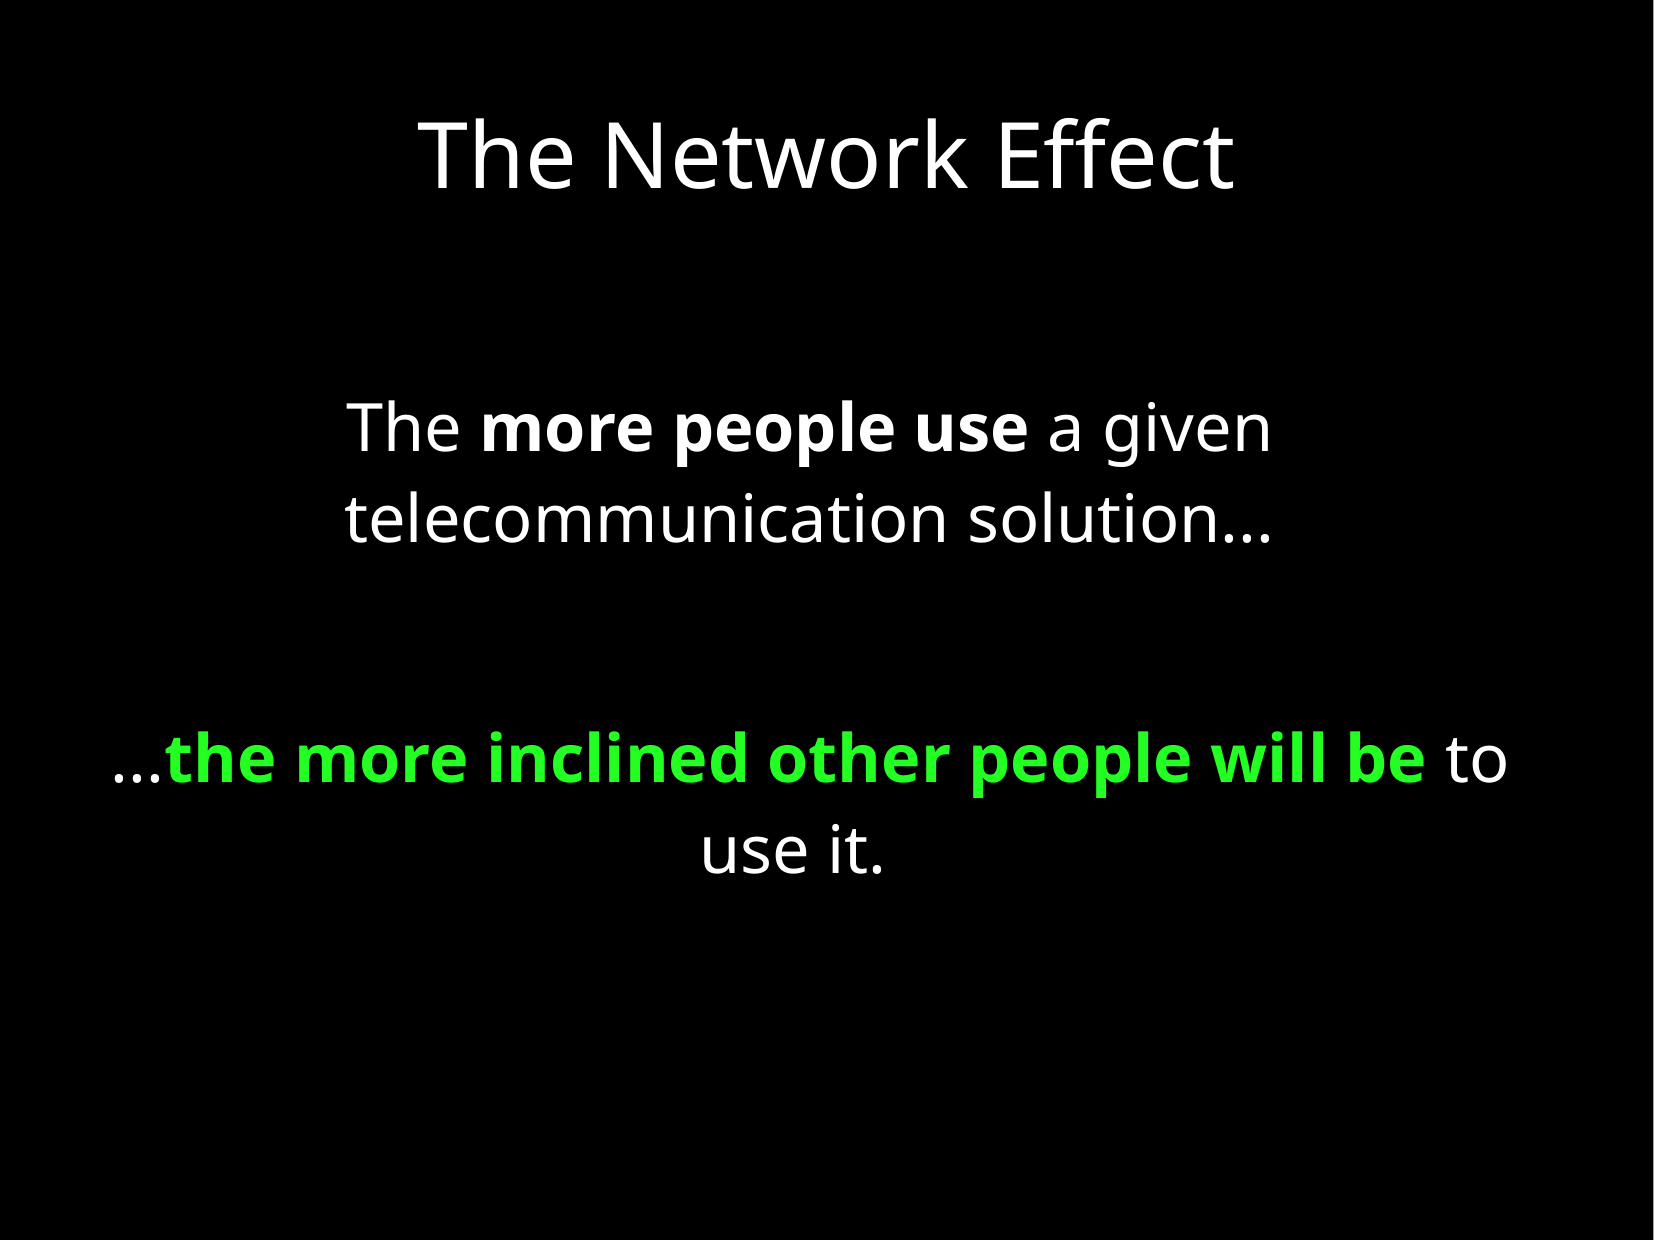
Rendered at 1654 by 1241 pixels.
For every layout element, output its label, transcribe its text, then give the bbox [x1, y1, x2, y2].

list The more people use a given telecommunication solution... ...the more inclined other people will be to use it. [82, 379, 1538, 1135]
title The Network Effect [82, 49, 1571, 257]
